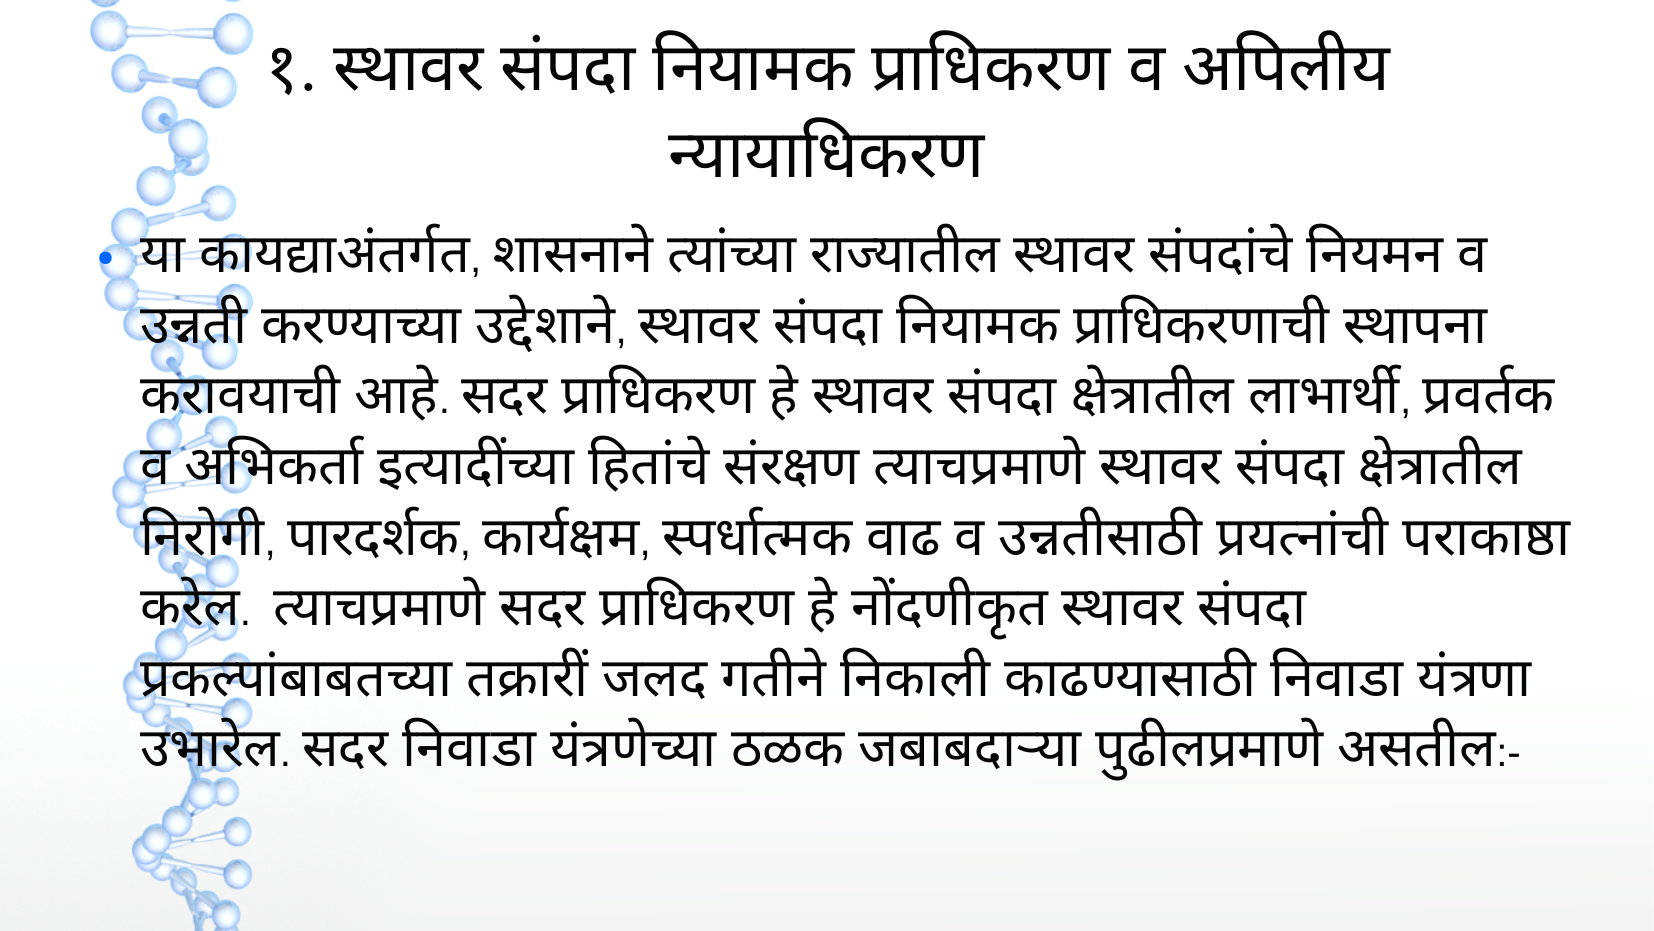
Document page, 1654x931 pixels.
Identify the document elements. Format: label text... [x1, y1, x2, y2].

title १. स्थावर संपदा नियामक प्राधिकरण व अपिलीय न्यायाधिकरण [118, 0, 1536, 224]
picture [0, 0, 1654, 931]
list या कायद्याअंतर्गत, शासनाने त्यांच्या राज्यातील स्थावर संपदांचे नियमन व उन्नती करण्याच्या उद्देशाने, स्थावर संपदा नियामक प्राधिकरणाची स्थापना करावयाची आहे. सदर प्राधिकरण हे स्थावर संपदा क्षेत्रातील लाभार्थी, प्रवर्तक व अभिकर्ता इत्यादींच्या हितांचे संरक्षण त्याचप्रमाणे स्थावर संपदा क्षेत्रातील निरोगी, पारदर्शक, कार्यक्षम, स्पर्धात्मक वाढ व उन्नतीसाठी प्रयत्नांची पराकाष्ठा करेल. त्याचप्रमाणे सदर प्राधिकरण हे नोंदणीकृत स्थावर संपदा प्रकल्पांबाबतच्या तक्रारीं जलद गतीने निकाली काढण्यासाठी निवाडा यंत्रणा उभारेल. सदर निवाडा यंत्रणेच्या ठळक जबाबदाऱ्या पुढीलप्रमाणे असतील:- [82, 224, 1571, 848]
